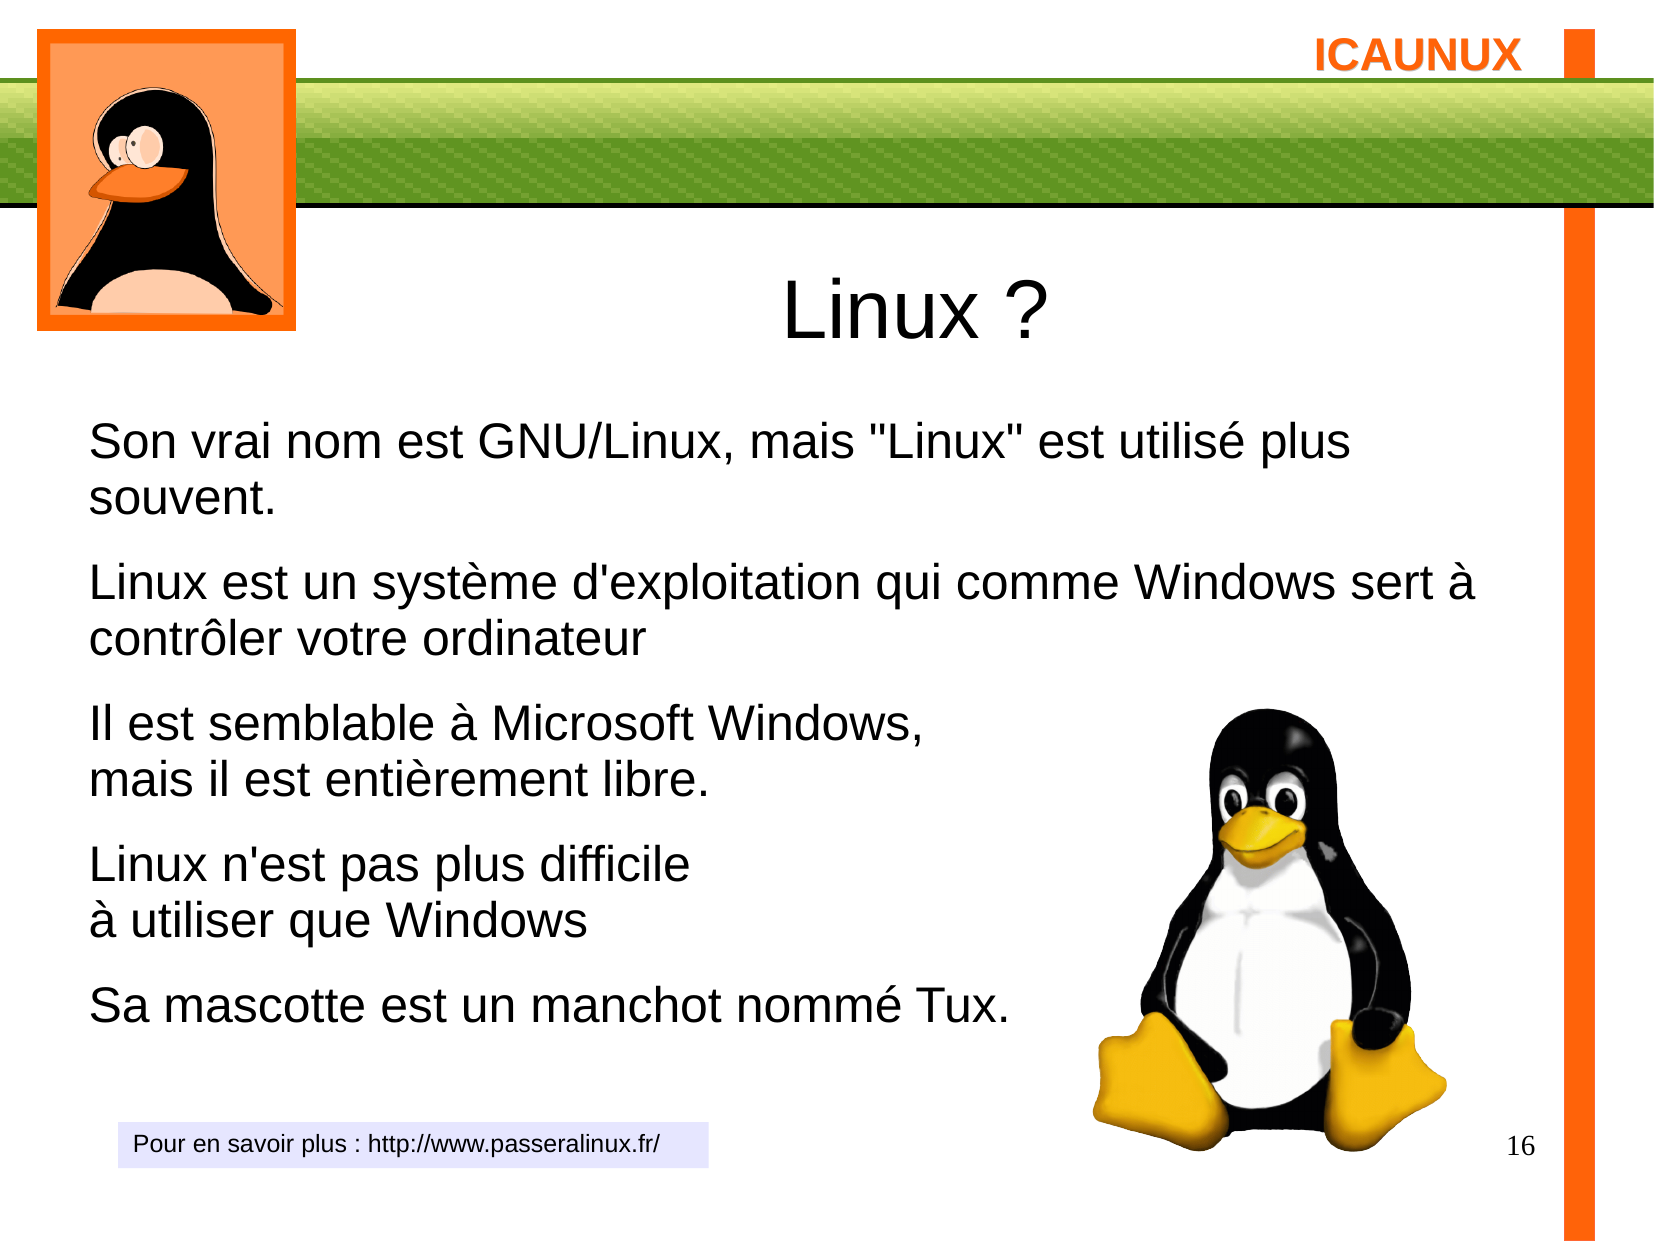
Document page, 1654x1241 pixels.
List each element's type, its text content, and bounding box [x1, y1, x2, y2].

picture [0, 29, 1654, 331]
text_box Pour en savoir plus : http://www.passeralinux.fr/ [118, 1122, 709, 1169]
picture [1092, 708, 1447, 1152]
title Linux ? [324, 235, 1506, 384]
list Son vrai nom est GNU/Linux, mais "Linux" est utilisé plus souvent. Linux est un système d'exploitation qui comme Windows sert à contrôler votre ordinateur Il est semblable à Microsoft Windows, mais il est entièrement libre. Linux n'est pas plus difficile à utiliser que Windows Sa mascotte est un manchot nommé Tux. [88, 413, 1512, 1090]
